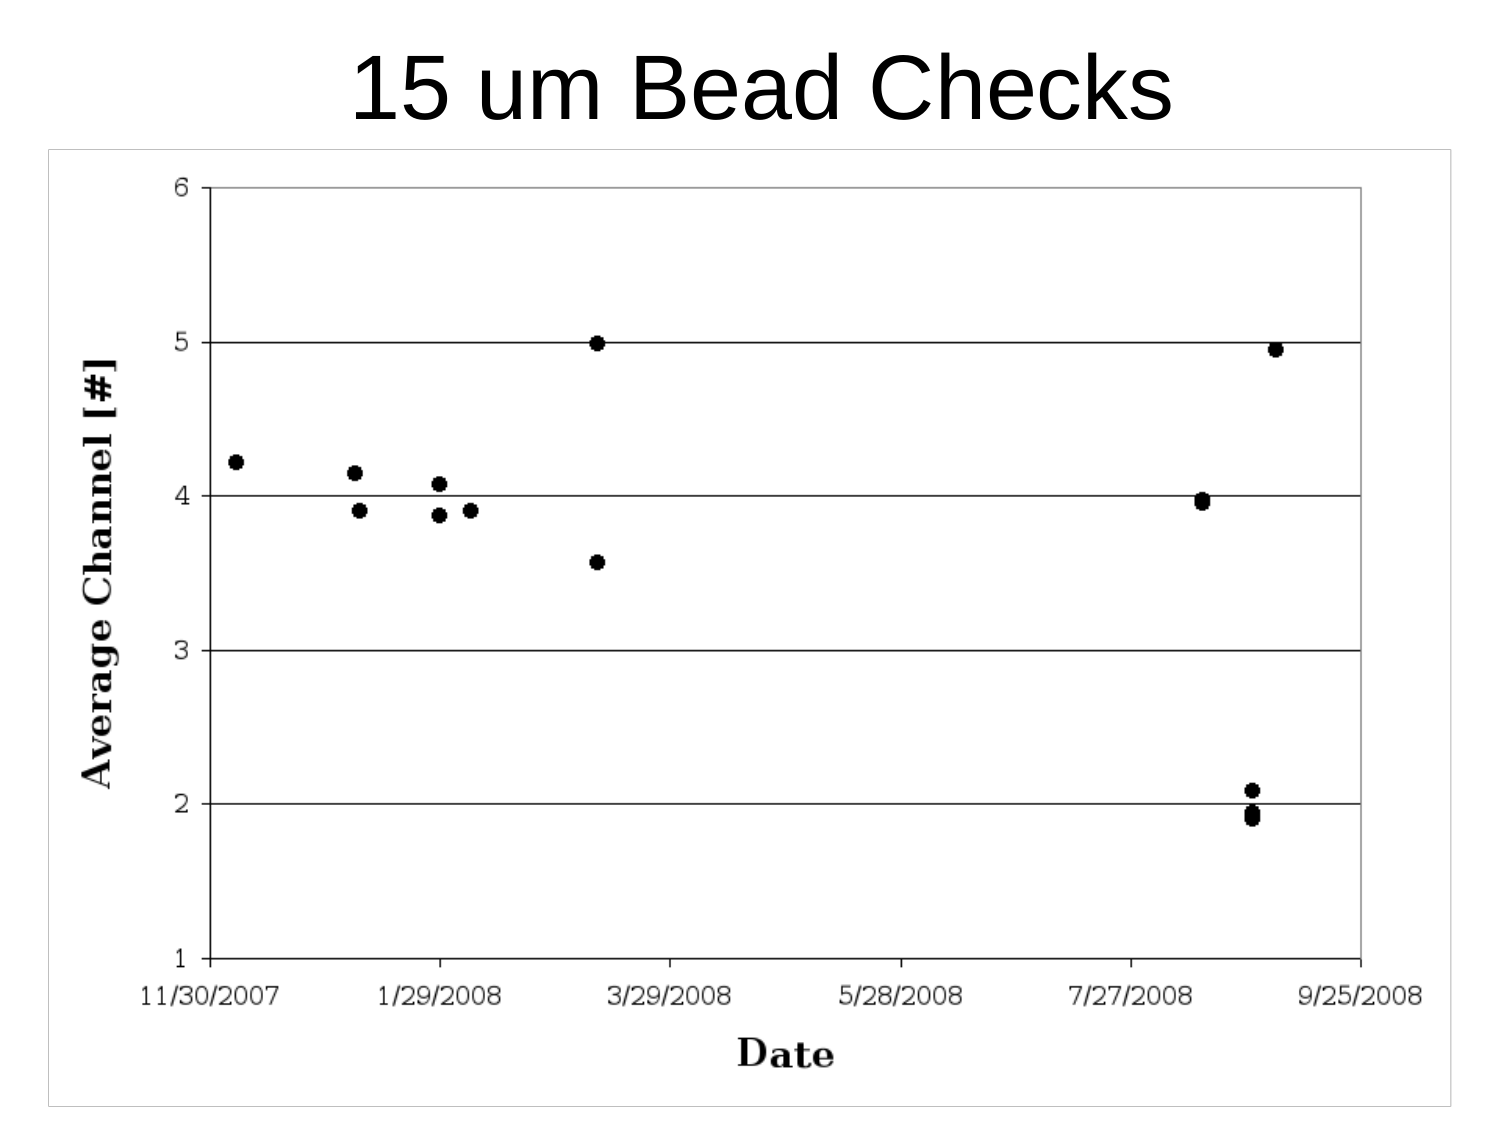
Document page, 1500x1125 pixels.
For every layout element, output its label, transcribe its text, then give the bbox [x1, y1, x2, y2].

picture [41, 142, 1459, 1113]
title 15 um Bead Checks [87, 12, 1438, 142]
